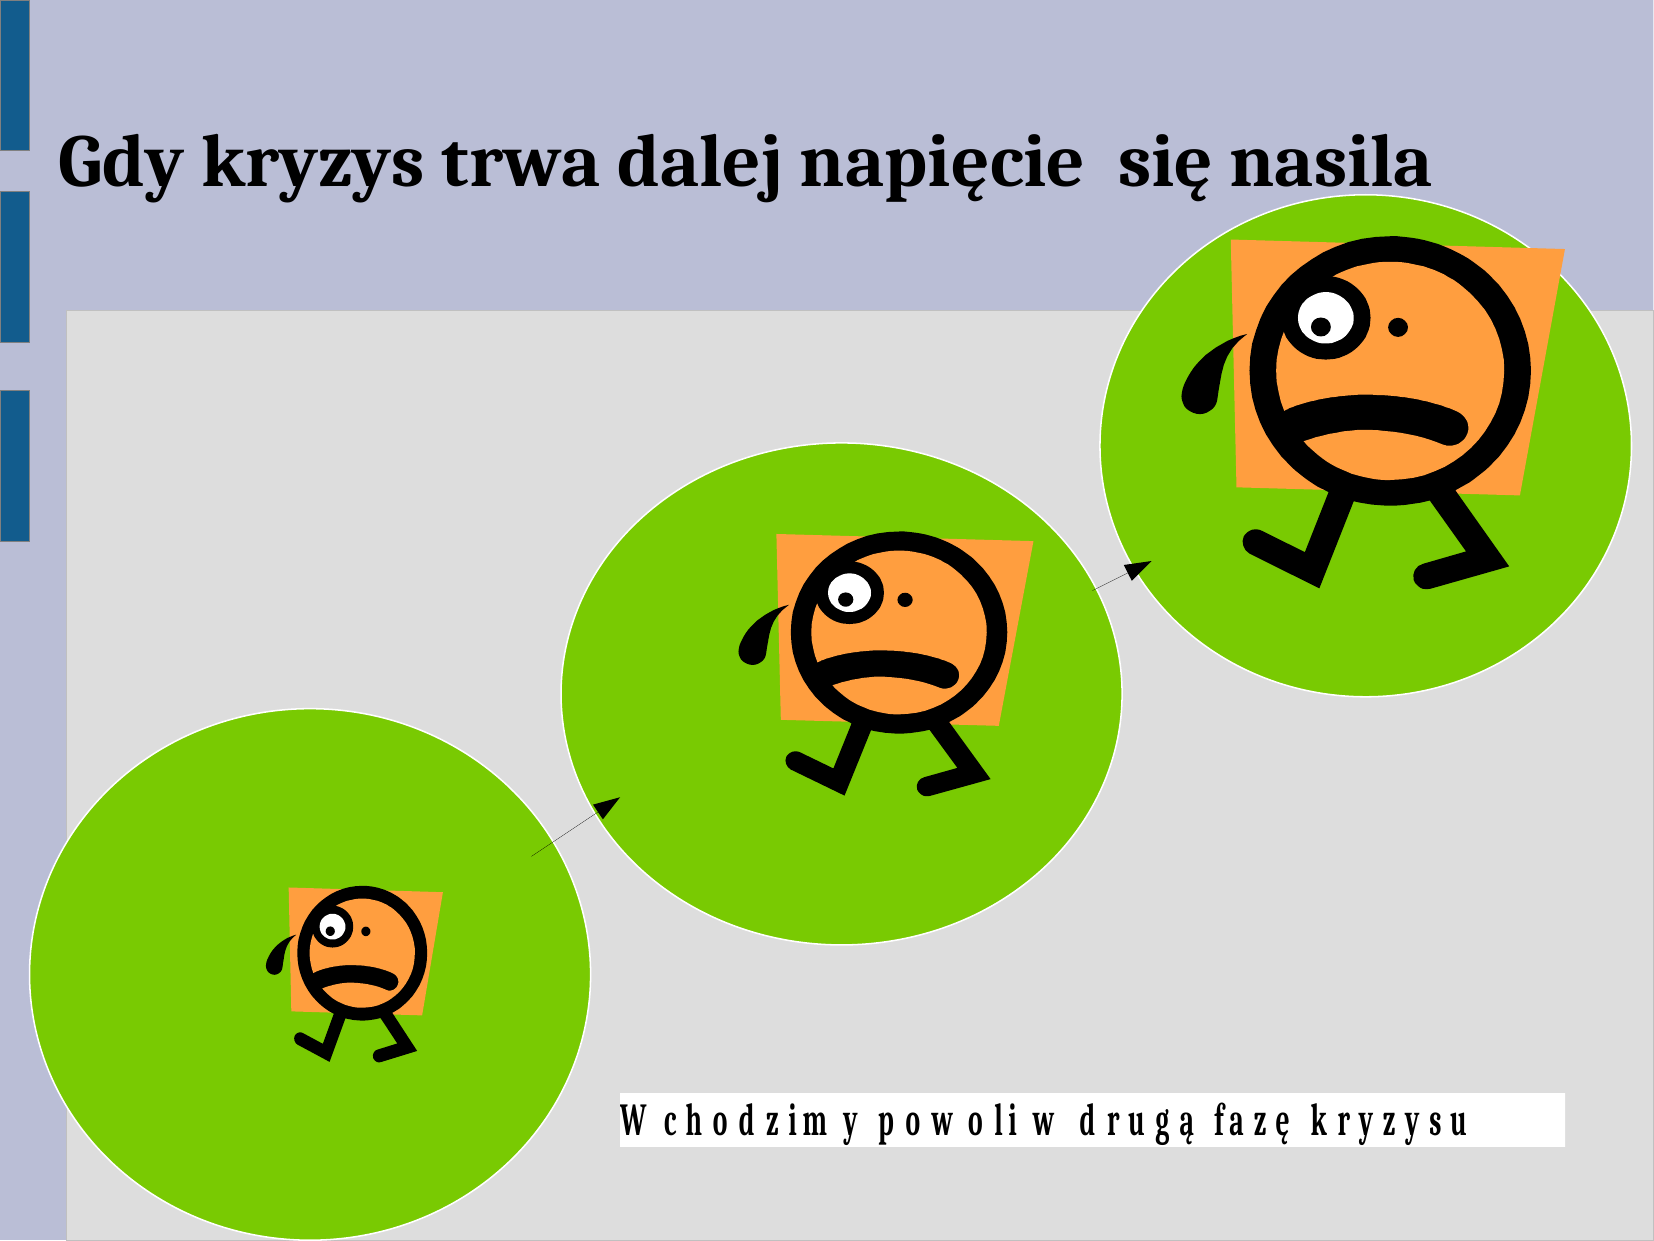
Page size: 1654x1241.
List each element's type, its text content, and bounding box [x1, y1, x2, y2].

picture [738, 531, 1034, 798]
picture [265, 885, 443, 1063]
text_box [29, 708, 591, 1241]
text_box [1099, 265, 1632, 697]
text_box [561, 442, 1123, 945]
picture [620, 1092, 1566, 1162]
text_box [1219, 194, 1512, 236]
picture [1181, 236, 1565, 591]
title Gdy kryzys trwa dalej napięcie się nasila [59, 58, 1472, 266]
